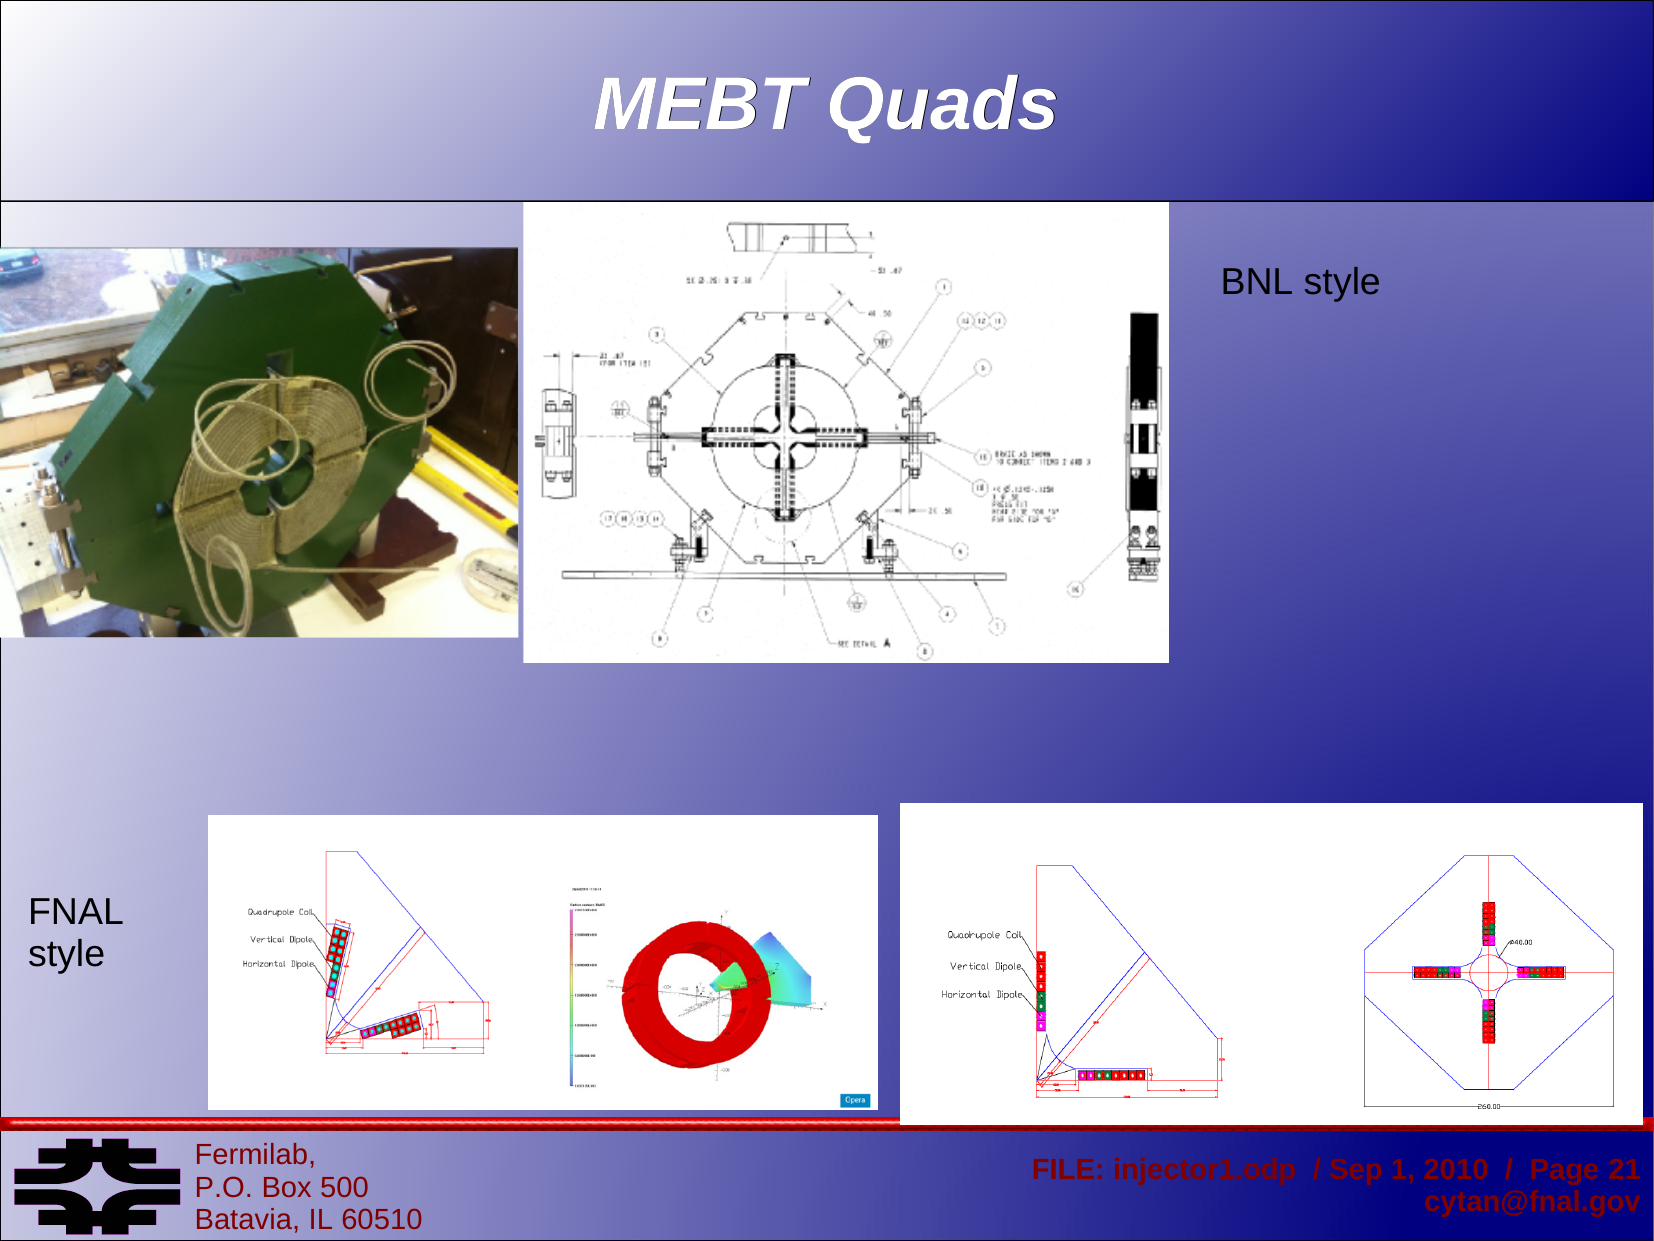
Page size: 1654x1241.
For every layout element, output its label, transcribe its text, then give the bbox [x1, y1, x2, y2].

text_box BNL style [1200, 247, 1411, 317]
picture [0, 202, 1654, 1241]
text_box FNAL style [7, 877, 188, 988]
title MEBT Quads [0, 7, 1654, 197]
